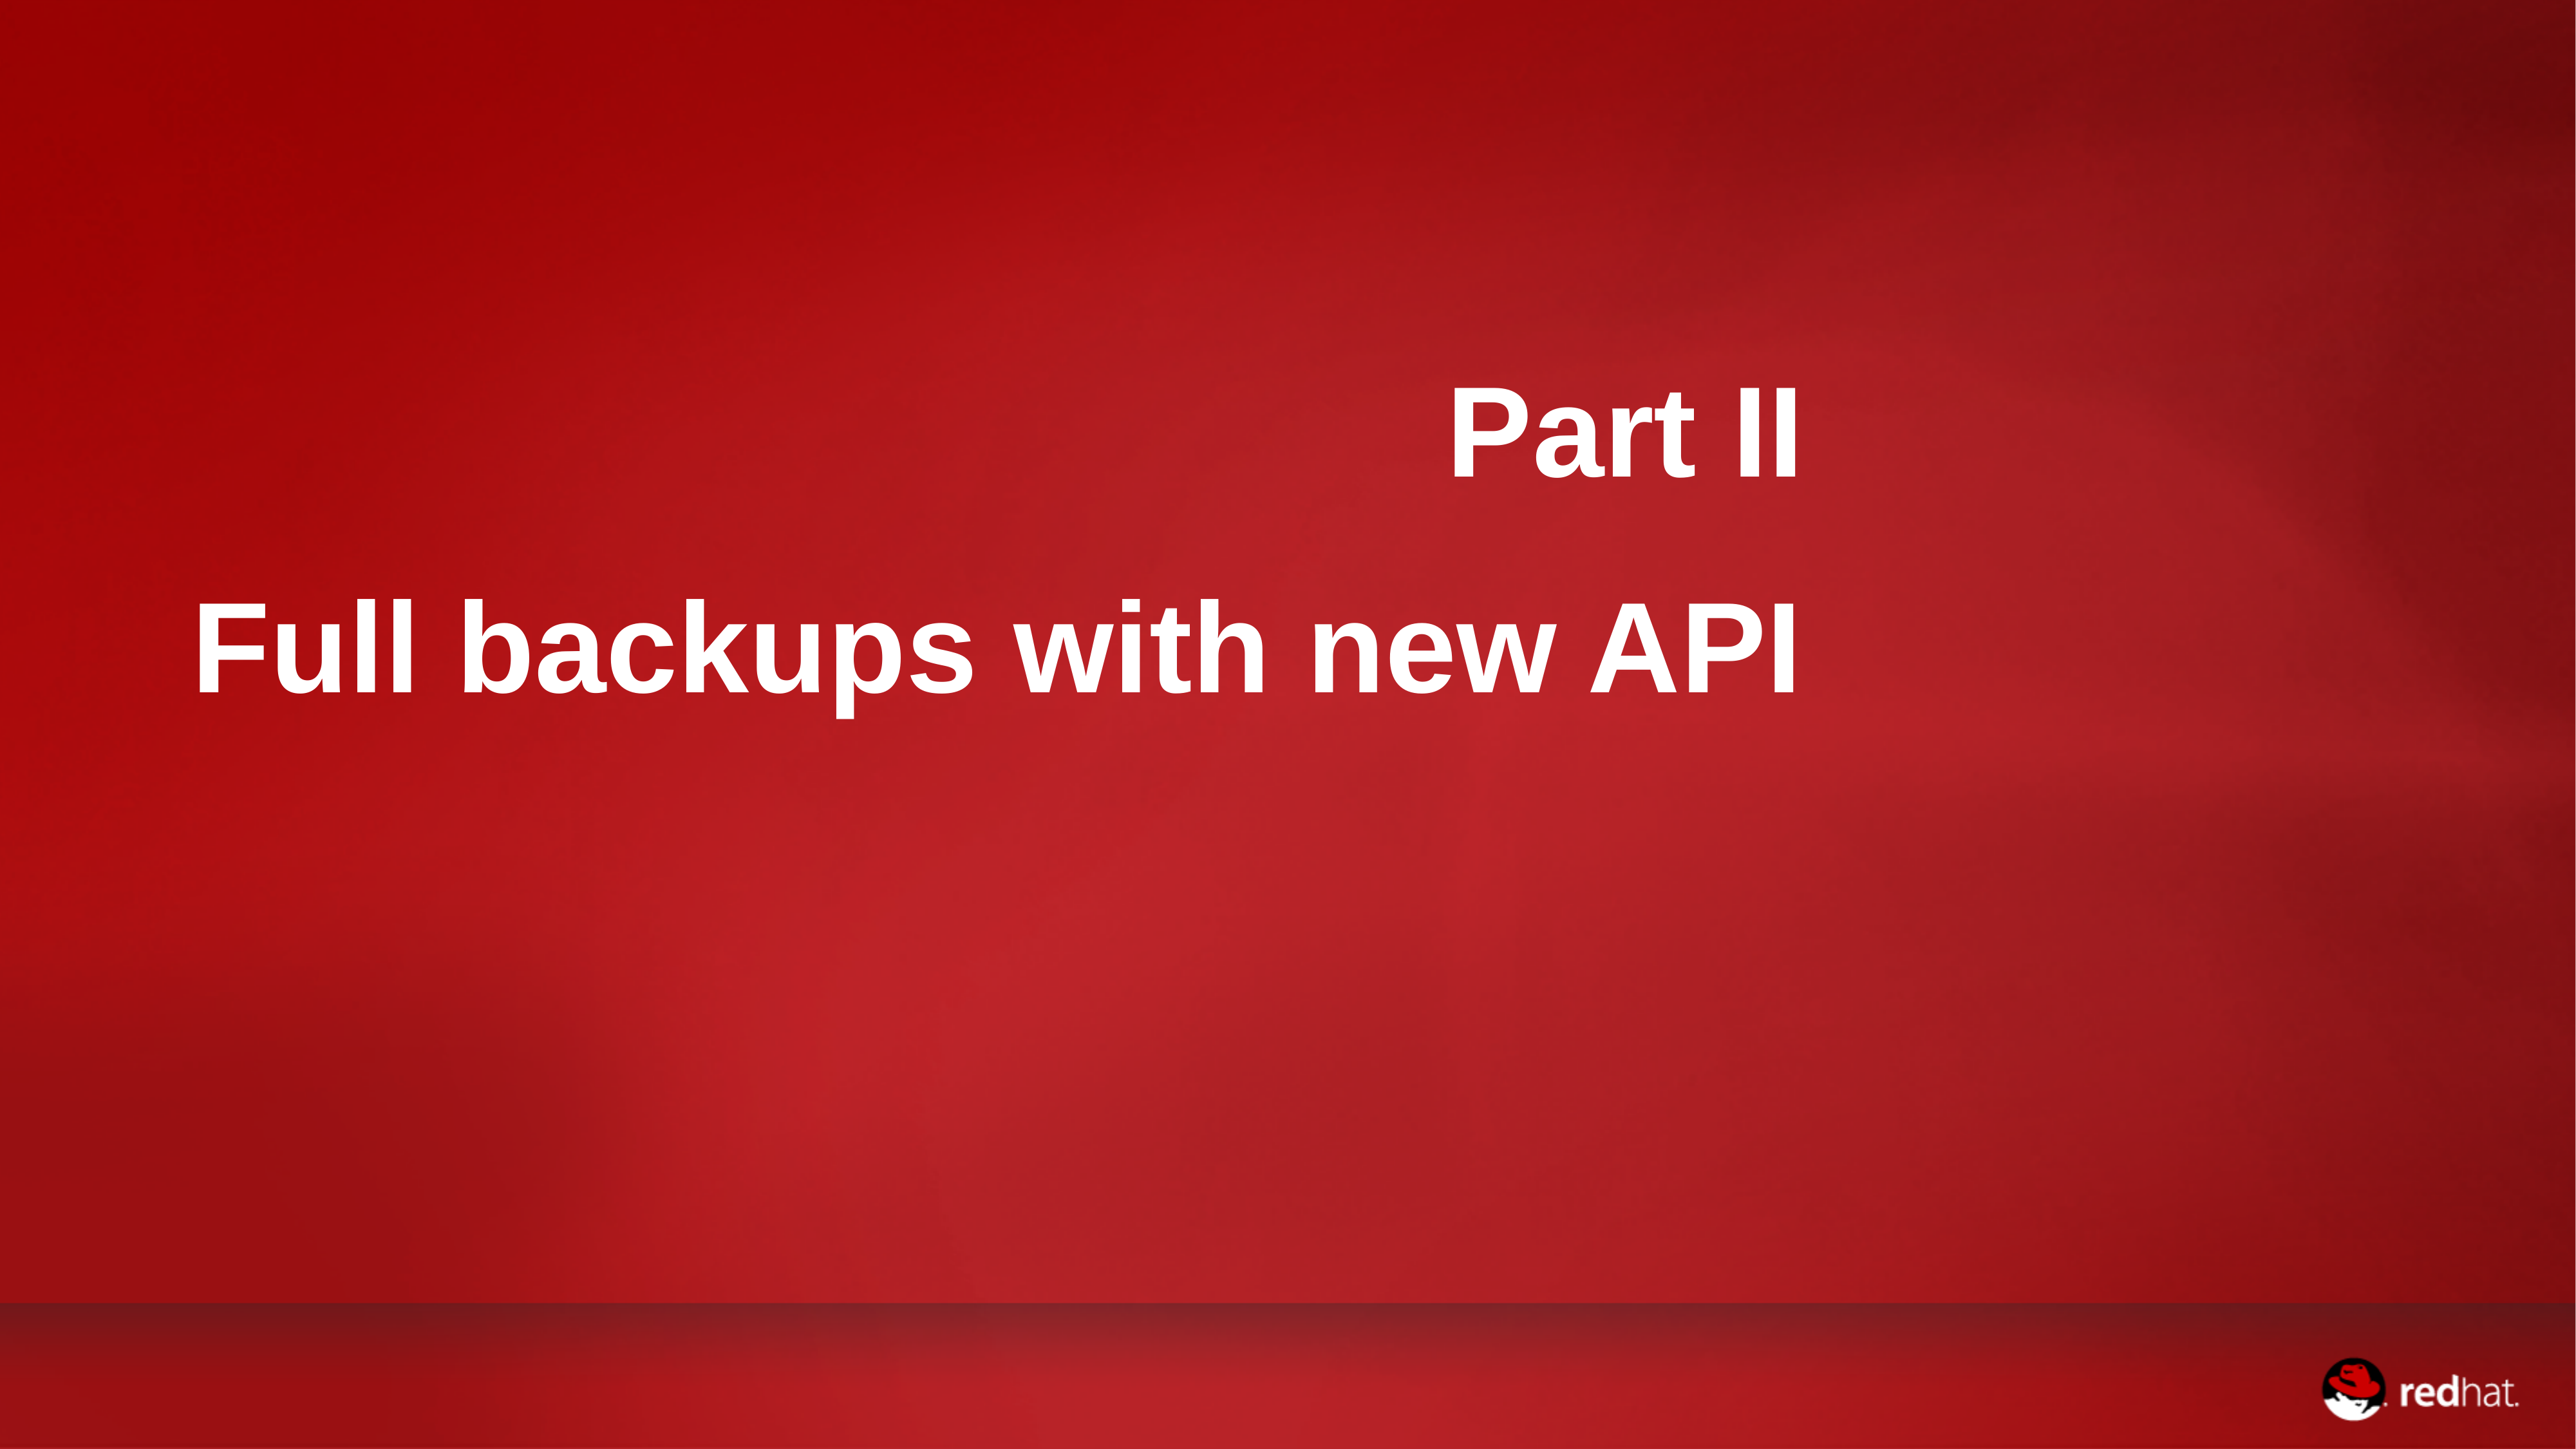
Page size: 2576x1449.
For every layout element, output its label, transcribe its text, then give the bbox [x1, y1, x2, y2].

picture [0, 0, 2576, 1449]
text_box Part II Full backups with new API [182, 283, 2318, 880]
